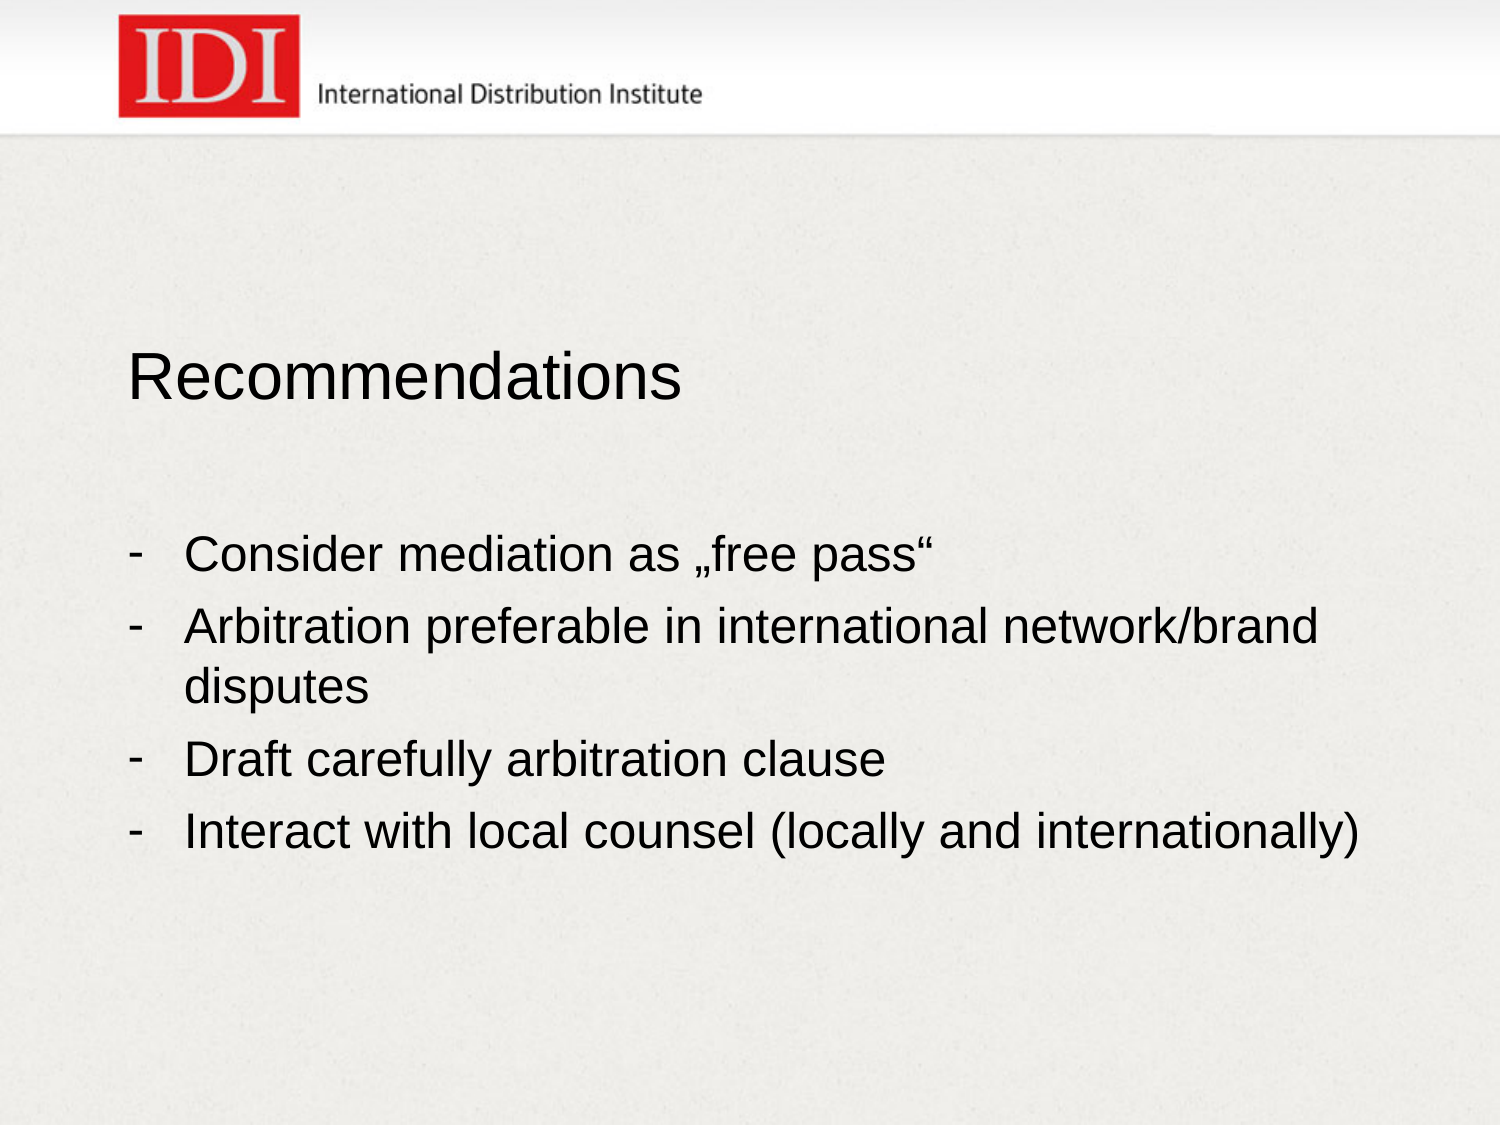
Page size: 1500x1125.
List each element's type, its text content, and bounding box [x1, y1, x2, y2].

title [112, 99, 1388, 288]
picture [0, 0, 1500, 1125]
list Recommendations Consider mediation as „free pass“ Arbitration preferable in international network/brand disputes Draft carefully arbitration clause Interact with local counsel (locally and internationally) [112, 324, 1388, 1001]
